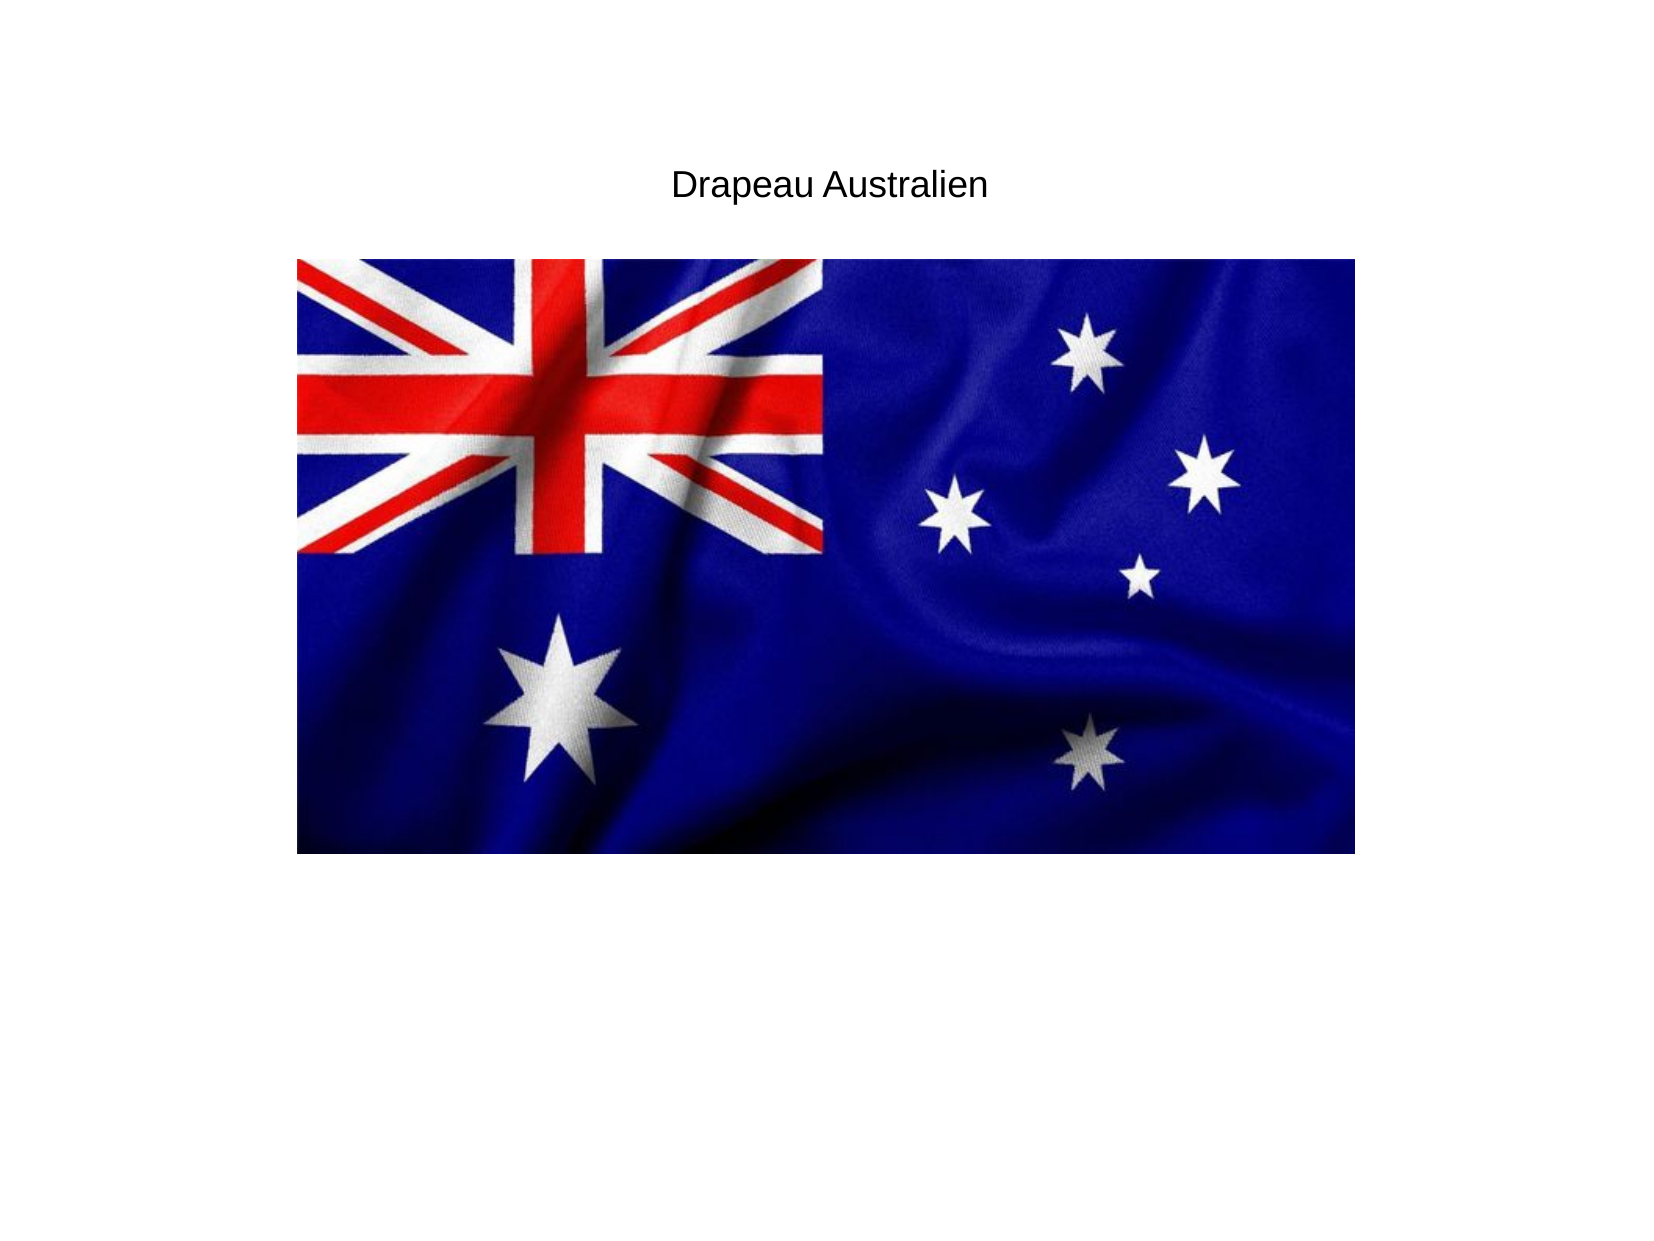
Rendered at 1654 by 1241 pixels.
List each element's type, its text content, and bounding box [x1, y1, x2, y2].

text_box Drapeau Australien [656, 155, 1004, 213]
picture [297, 259, 1355, 854]
